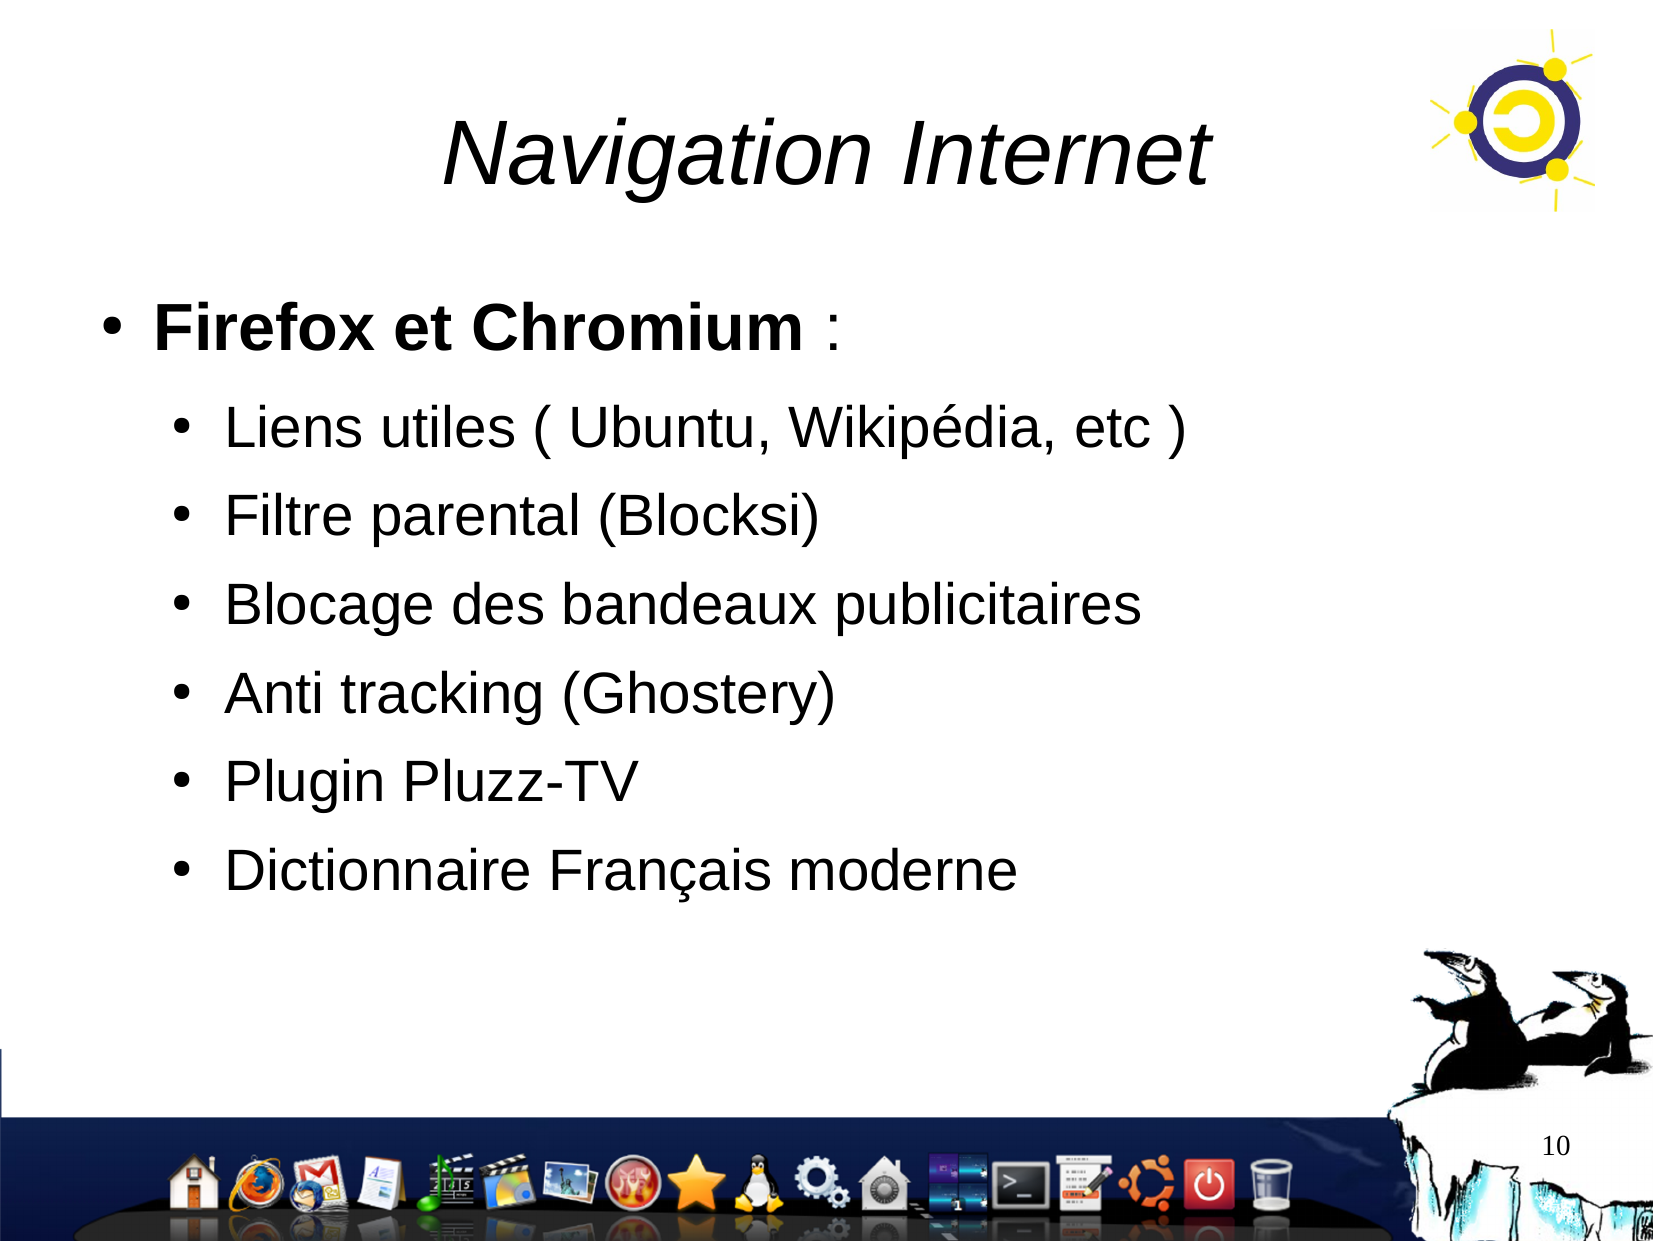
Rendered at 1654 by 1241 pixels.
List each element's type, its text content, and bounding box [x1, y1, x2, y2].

title Navigation Internet [82, 49, 1571, 257]
list Firefox et Chromium : Liens utiles ( Ubuntu, Wikipédia, etc ) Filtre parental (Blocksi) Blocage des bandeaux publicitaires Anti tracking (Ghostery) Plugin Pluzz-TV Dictionnaire Français moderne [82, 290, 1571, 1109]
picture [0, 29, 1653, 1241]
